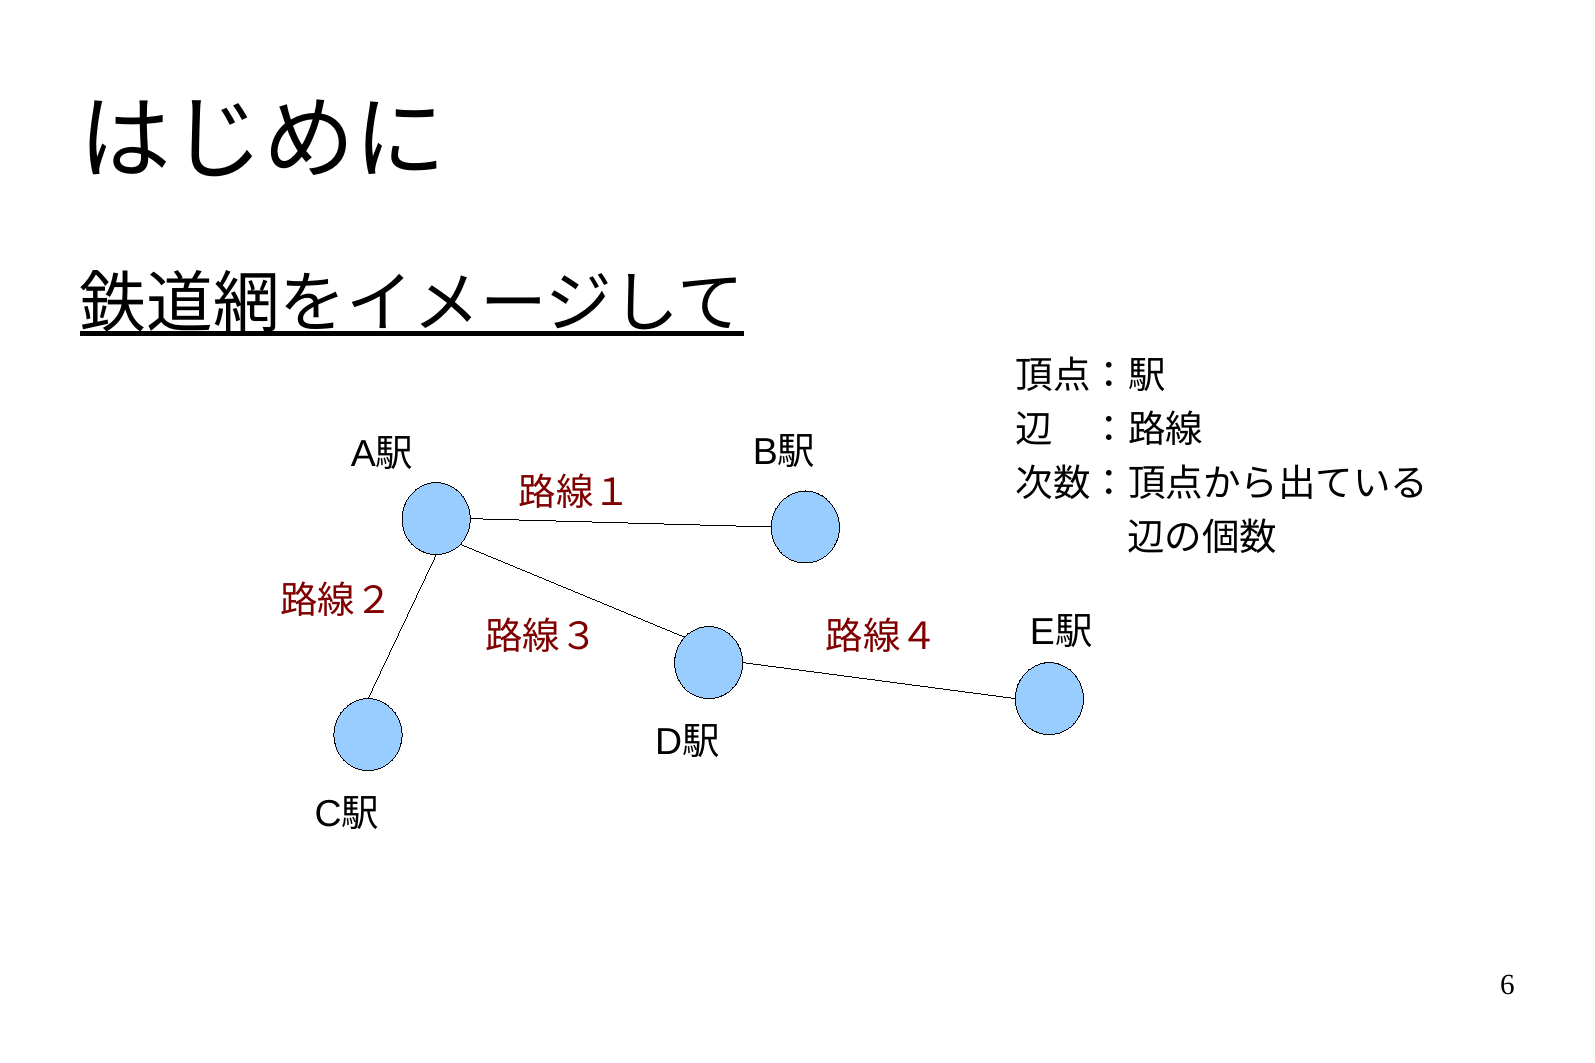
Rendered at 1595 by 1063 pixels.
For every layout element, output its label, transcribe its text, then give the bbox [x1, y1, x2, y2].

subtitle 鉄道網をイメージして [79, 248, 1515, 936]
title はじめに [79, 49, 1515, 213]
